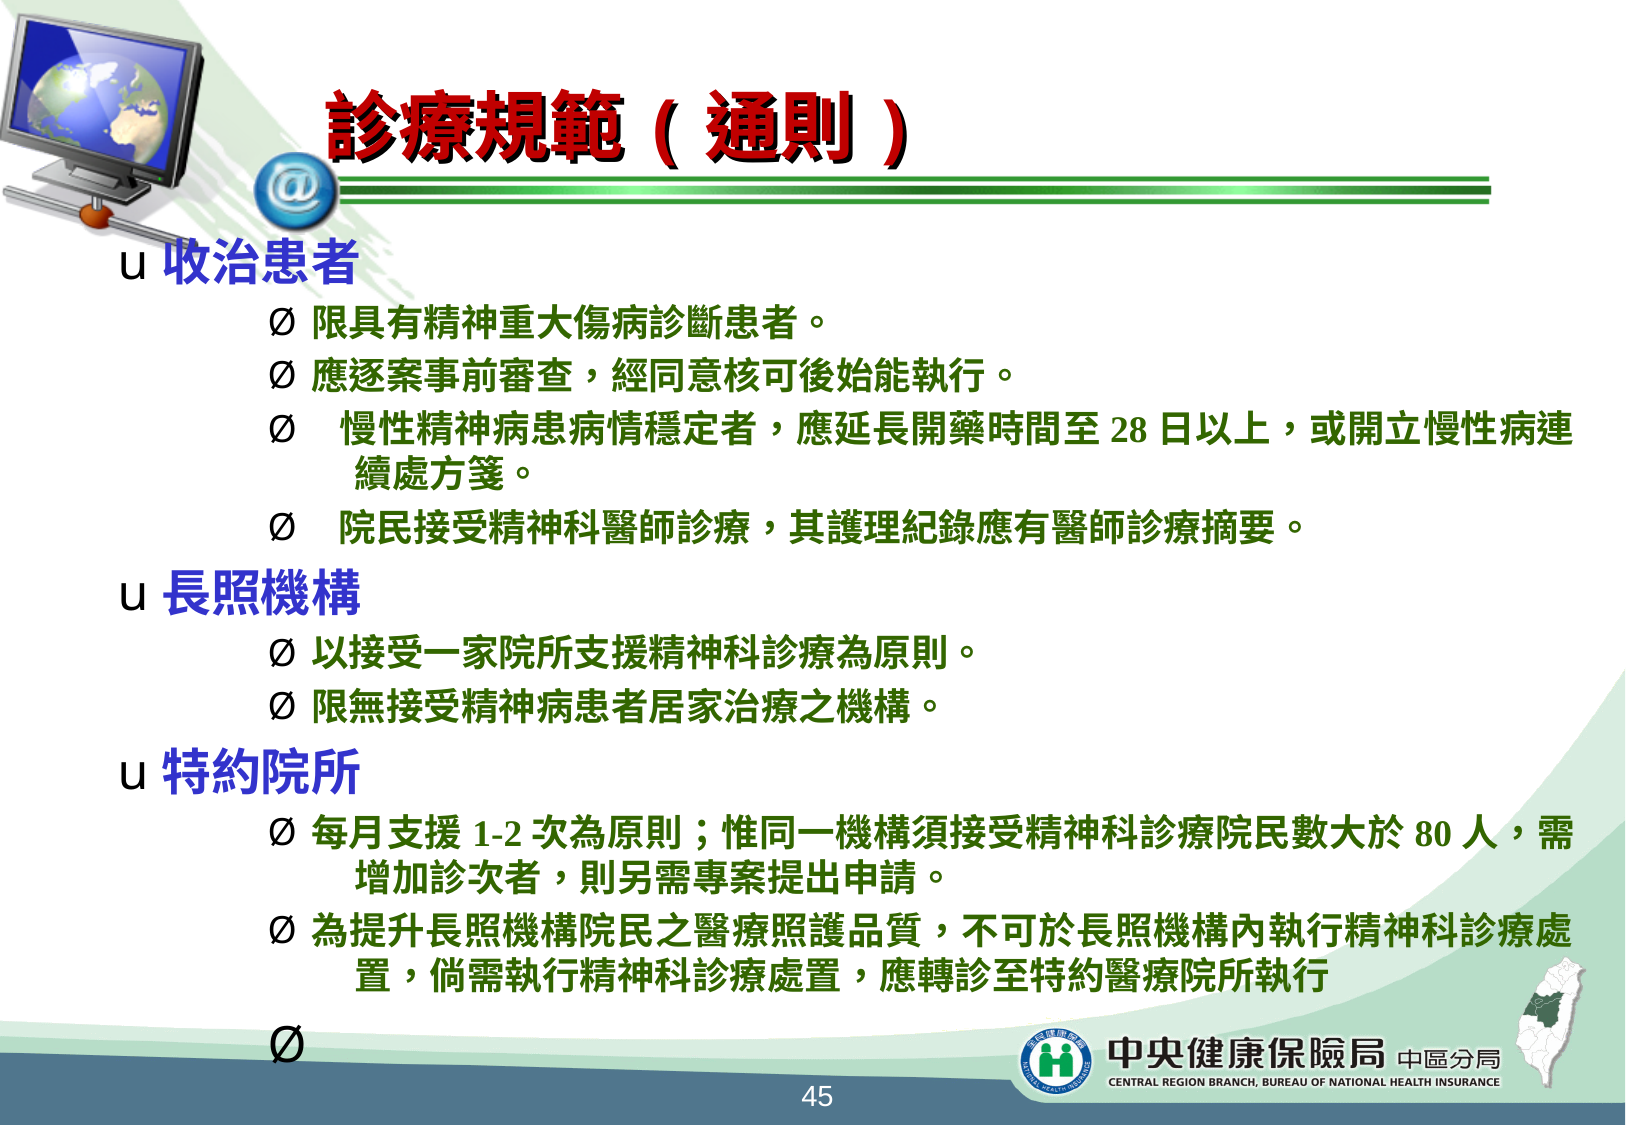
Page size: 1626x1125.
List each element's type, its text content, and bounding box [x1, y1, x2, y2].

text_box [627, 1065, 1008, 1125]
title 診療規範(通則) [308, 46, 1449, 200]
subtitle 收治患者 限具有精神重大傷病診斷患者。 應逐案事前審查，經同意核可後始能執行。 慢性精神病患病情穩定者，應延長開藥時間至28日以上，或開立慢性病連續處方箋。 院民接受精神科醫師診療，其護理紀錄應有醫師診療摘要。 長照機構 以接受一家院所支援精神科診療為原則。 限無接受精神病患者居家治療之機構。 特約院所 每月支援1-2次為原則；惟同一機構須接受精神科診療院民數大於80人，需增加診次者，則另需專案提出申請。 為提升長照機構院民之醫療照護品質，不可於長照機構內執行精神科診療處置，倘需執行精神科診療處置，應轉診至特約醫療院所執行 [15, 222, 1590, 1032]
